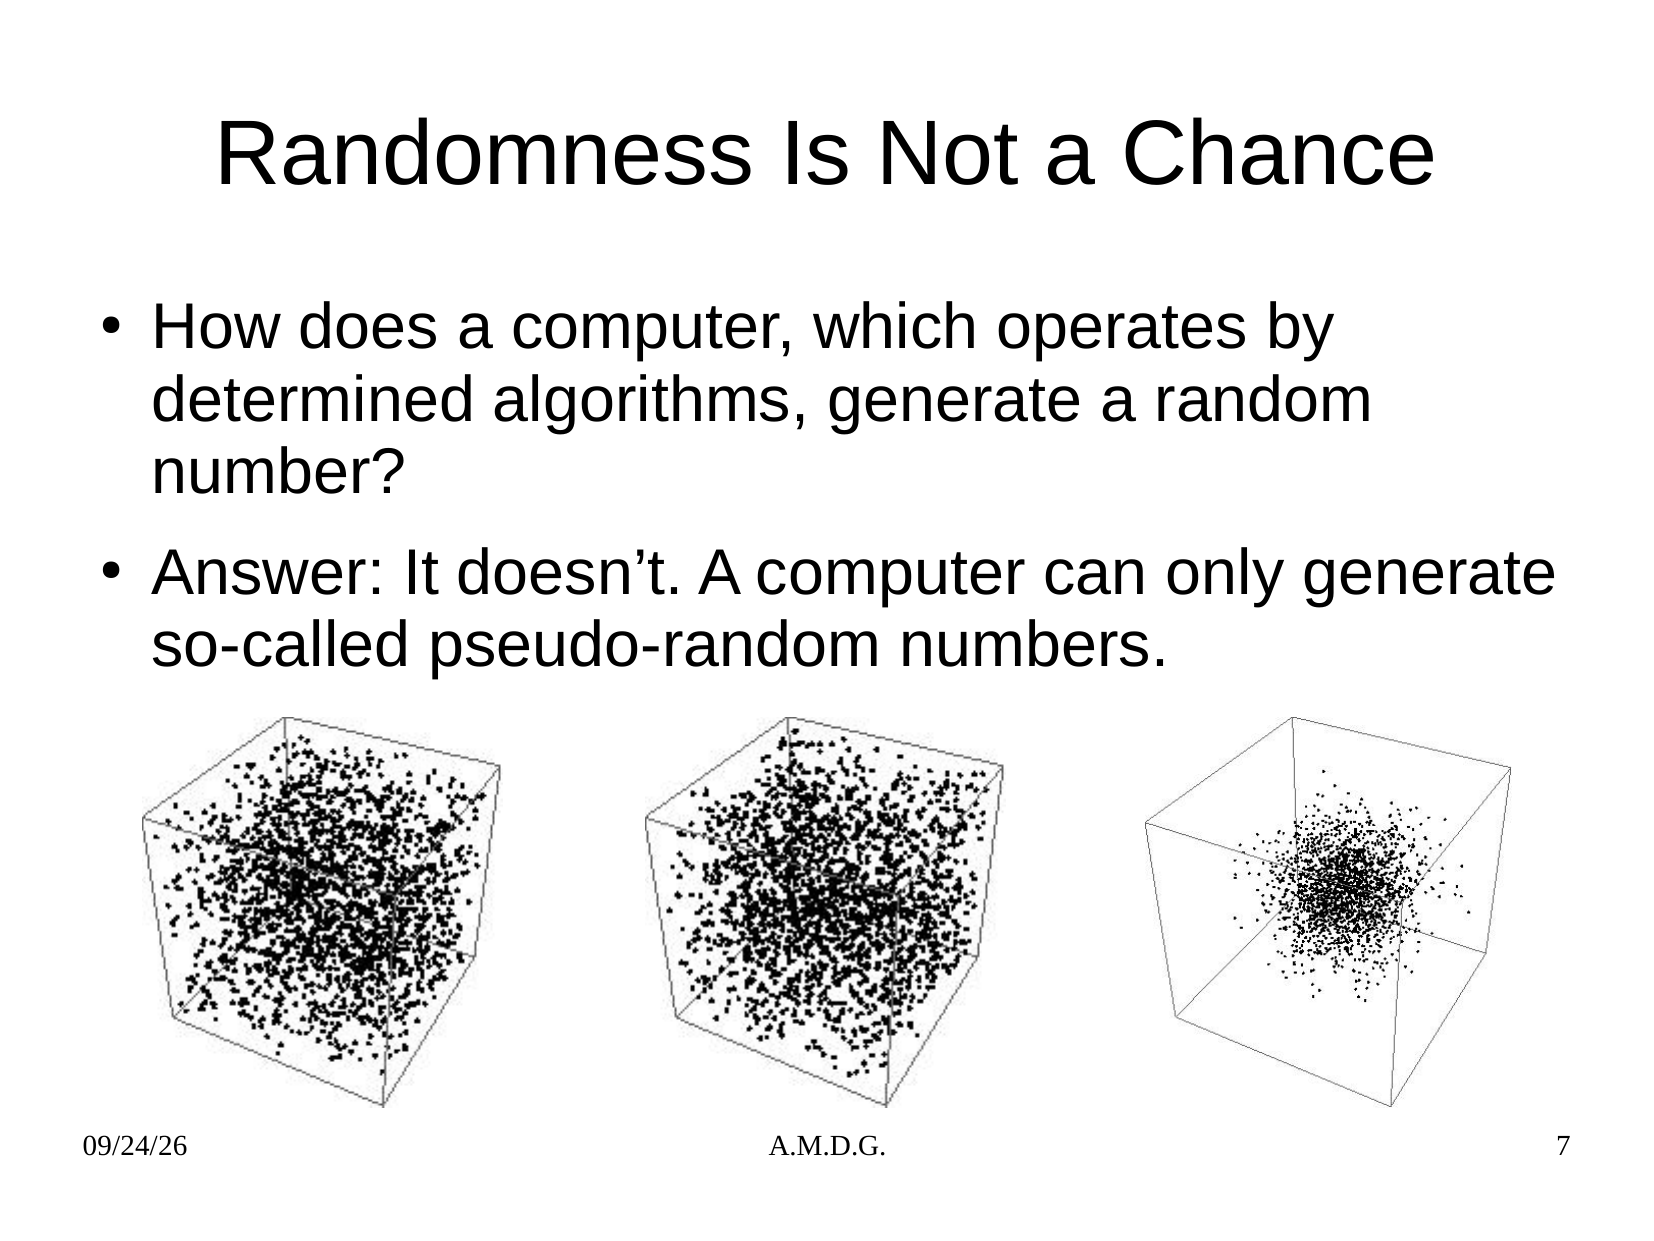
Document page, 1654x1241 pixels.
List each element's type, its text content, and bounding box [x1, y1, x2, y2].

picture [1145, 717, 1512, 1109]
picture [645, 717, 1006, 1109]
list How does a computer, which operates by determined algorithms, generate a random number? Answer: It doesn’t. A computer can only generate so-called pseudo-random numbers. [82, 290, 1576, 681]
title Randomness Is Not a Chance [82, 49, 1571, 257]
picture [142, 717, 503, 1109]
